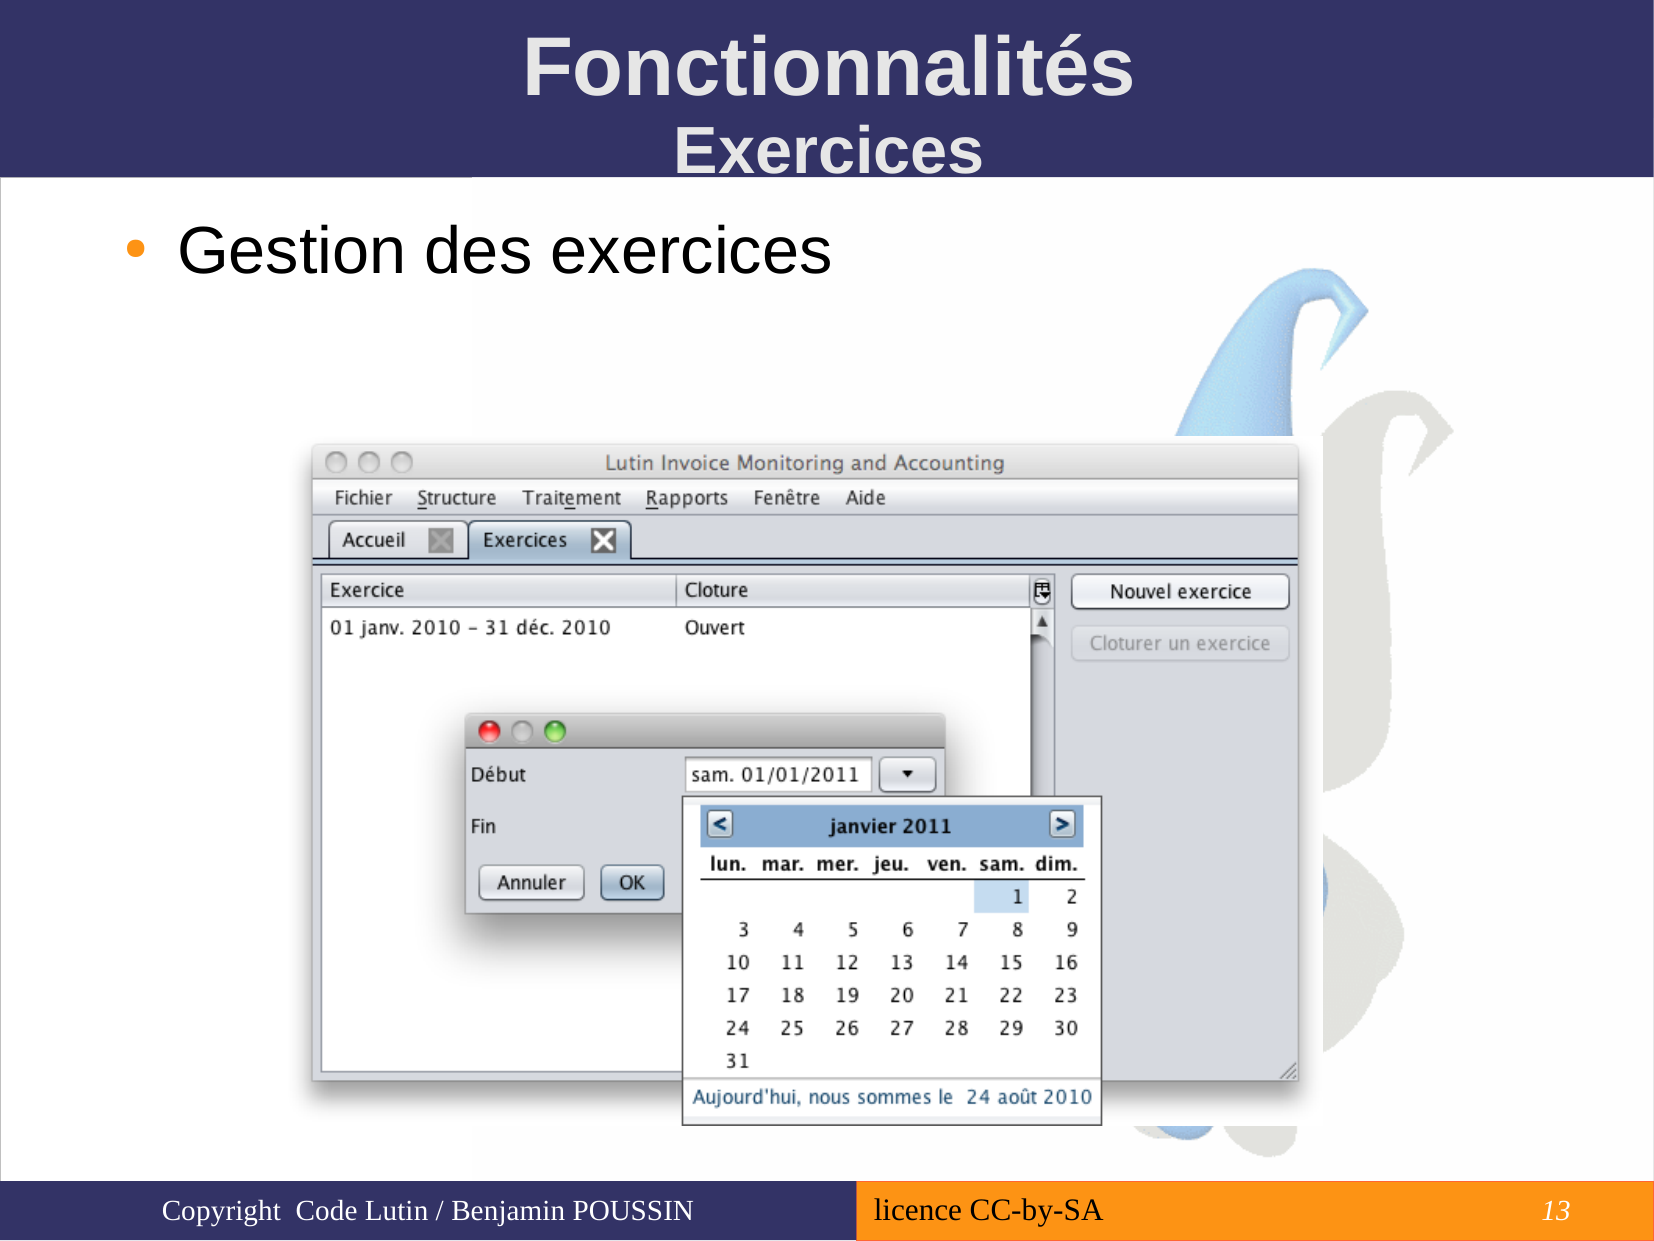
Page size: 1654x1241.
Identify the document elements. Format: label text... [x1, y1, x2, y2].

list Gestion des exercices [88, 212, 1595, 367]
picture [288, 178, 1654, 1181]
title Fonctionnalités Exercices [123, 0, 1536, 208]
